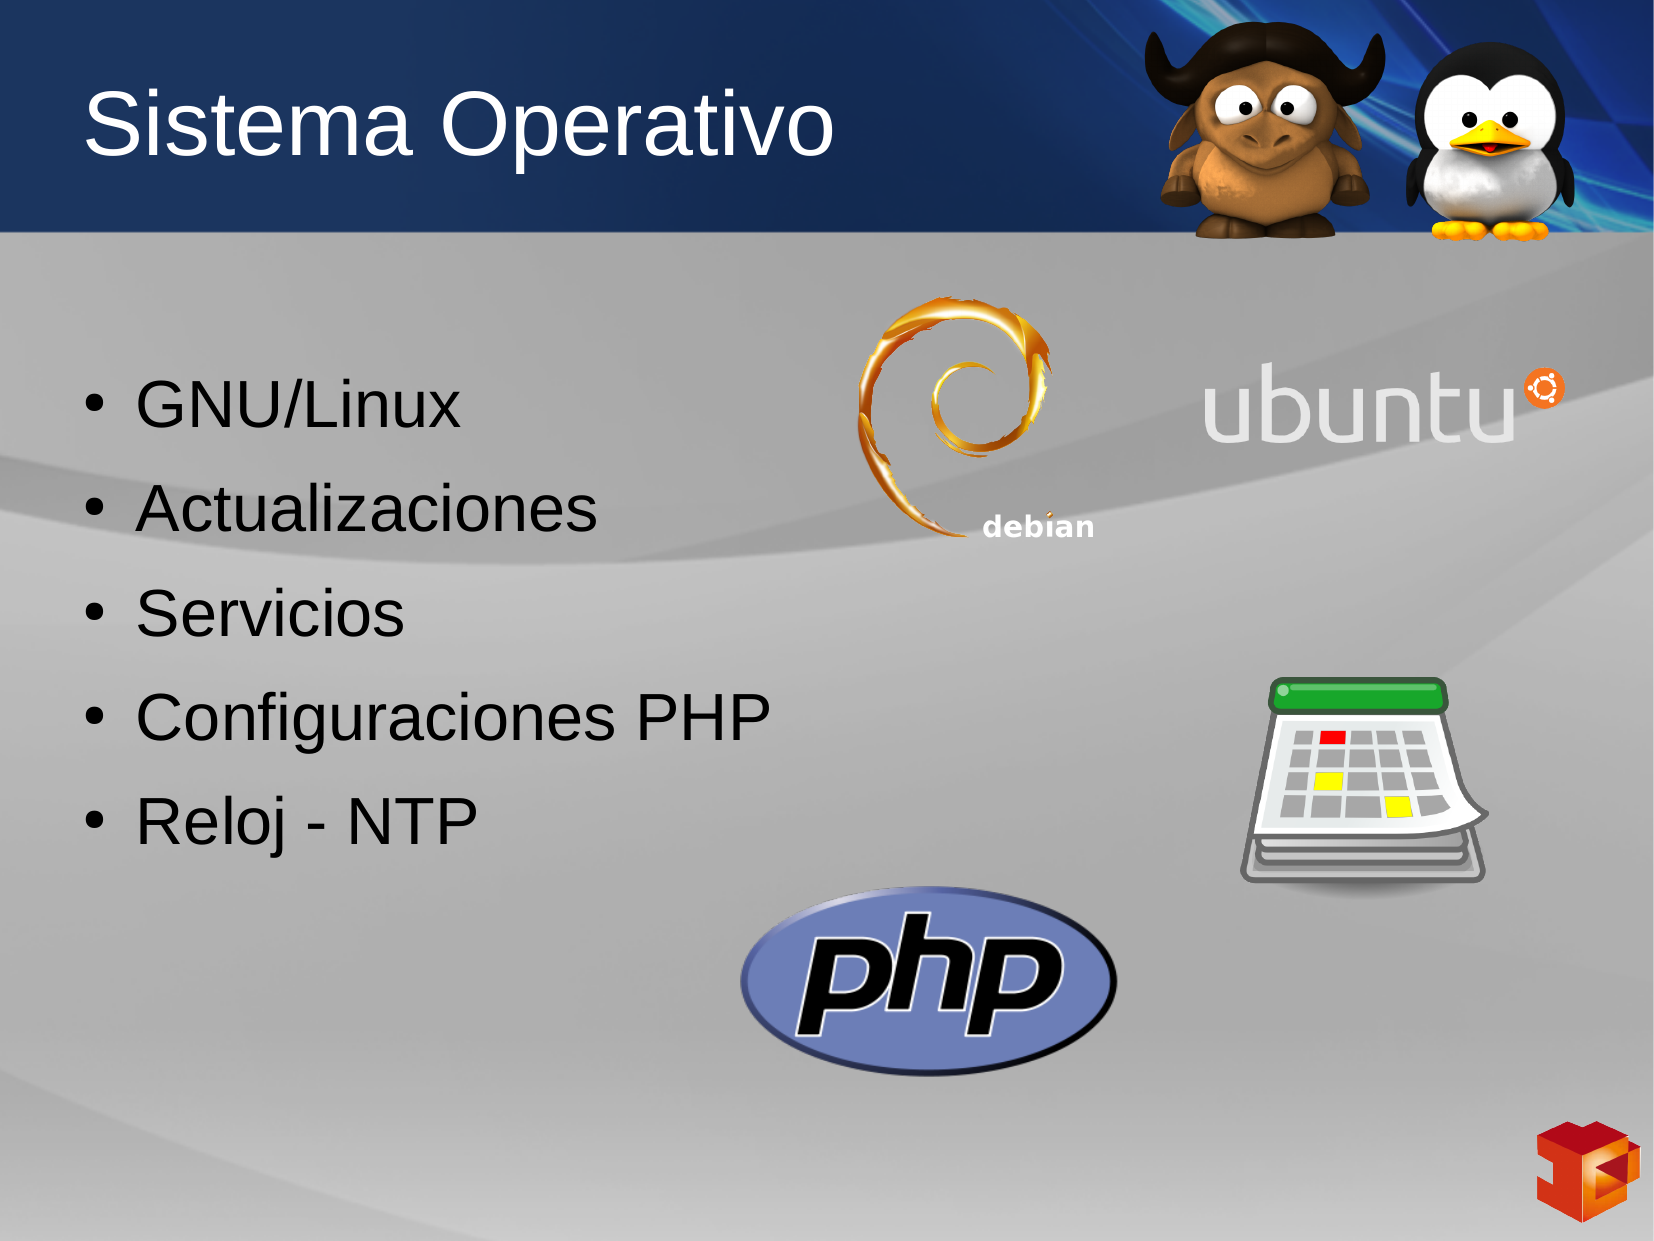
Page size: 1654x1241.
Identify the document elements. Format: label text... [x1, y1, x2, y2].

picture [0, 0, 1654, 1241]
list GNU/Linux Actualizaciones Servicios Configuraciones PHP Reloj - NTP [64, 366, 1554, 1058]
title Sistema Operativo [82, 19, 1133, 228]
